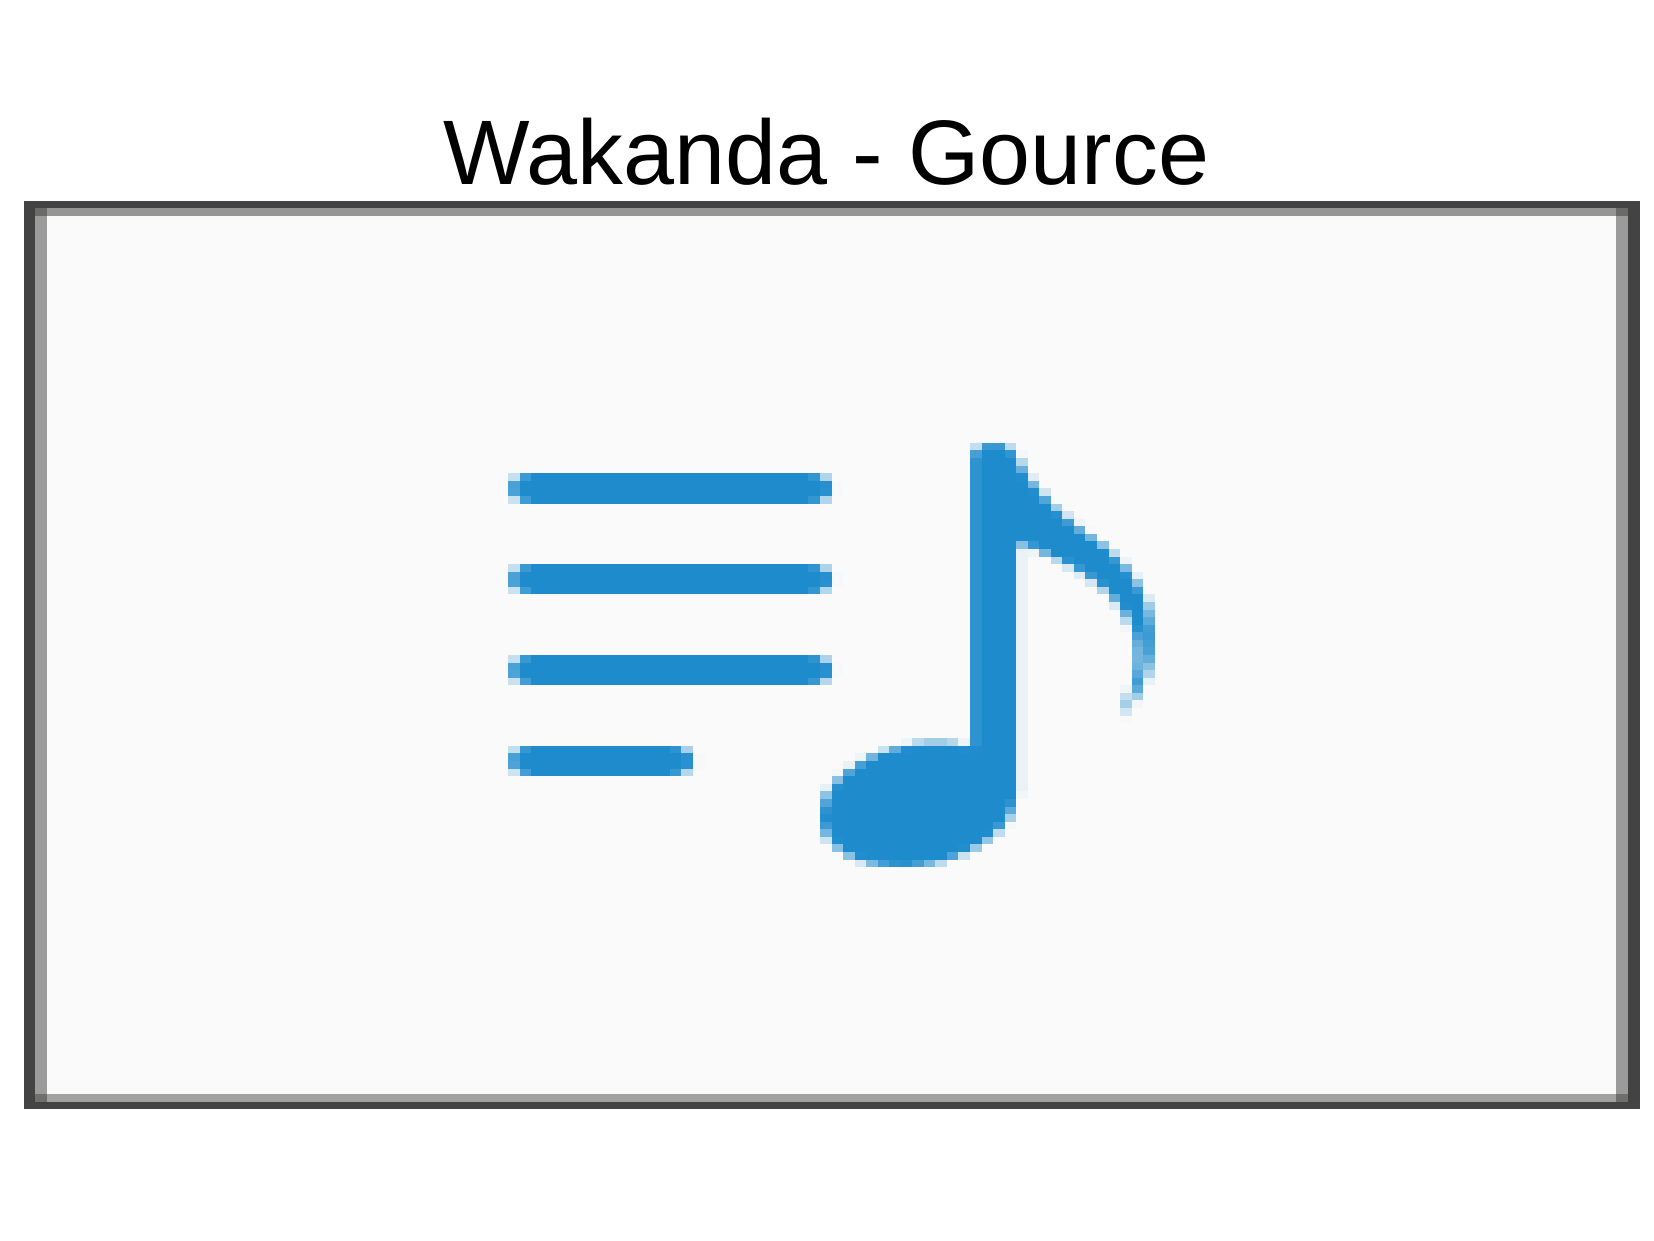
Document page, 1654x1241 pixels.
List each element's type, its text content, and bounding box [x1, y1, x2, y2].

text_box [23, 200, 1641, 1111]
title Wakanda - Gource [82, 49, 1571, 200]
